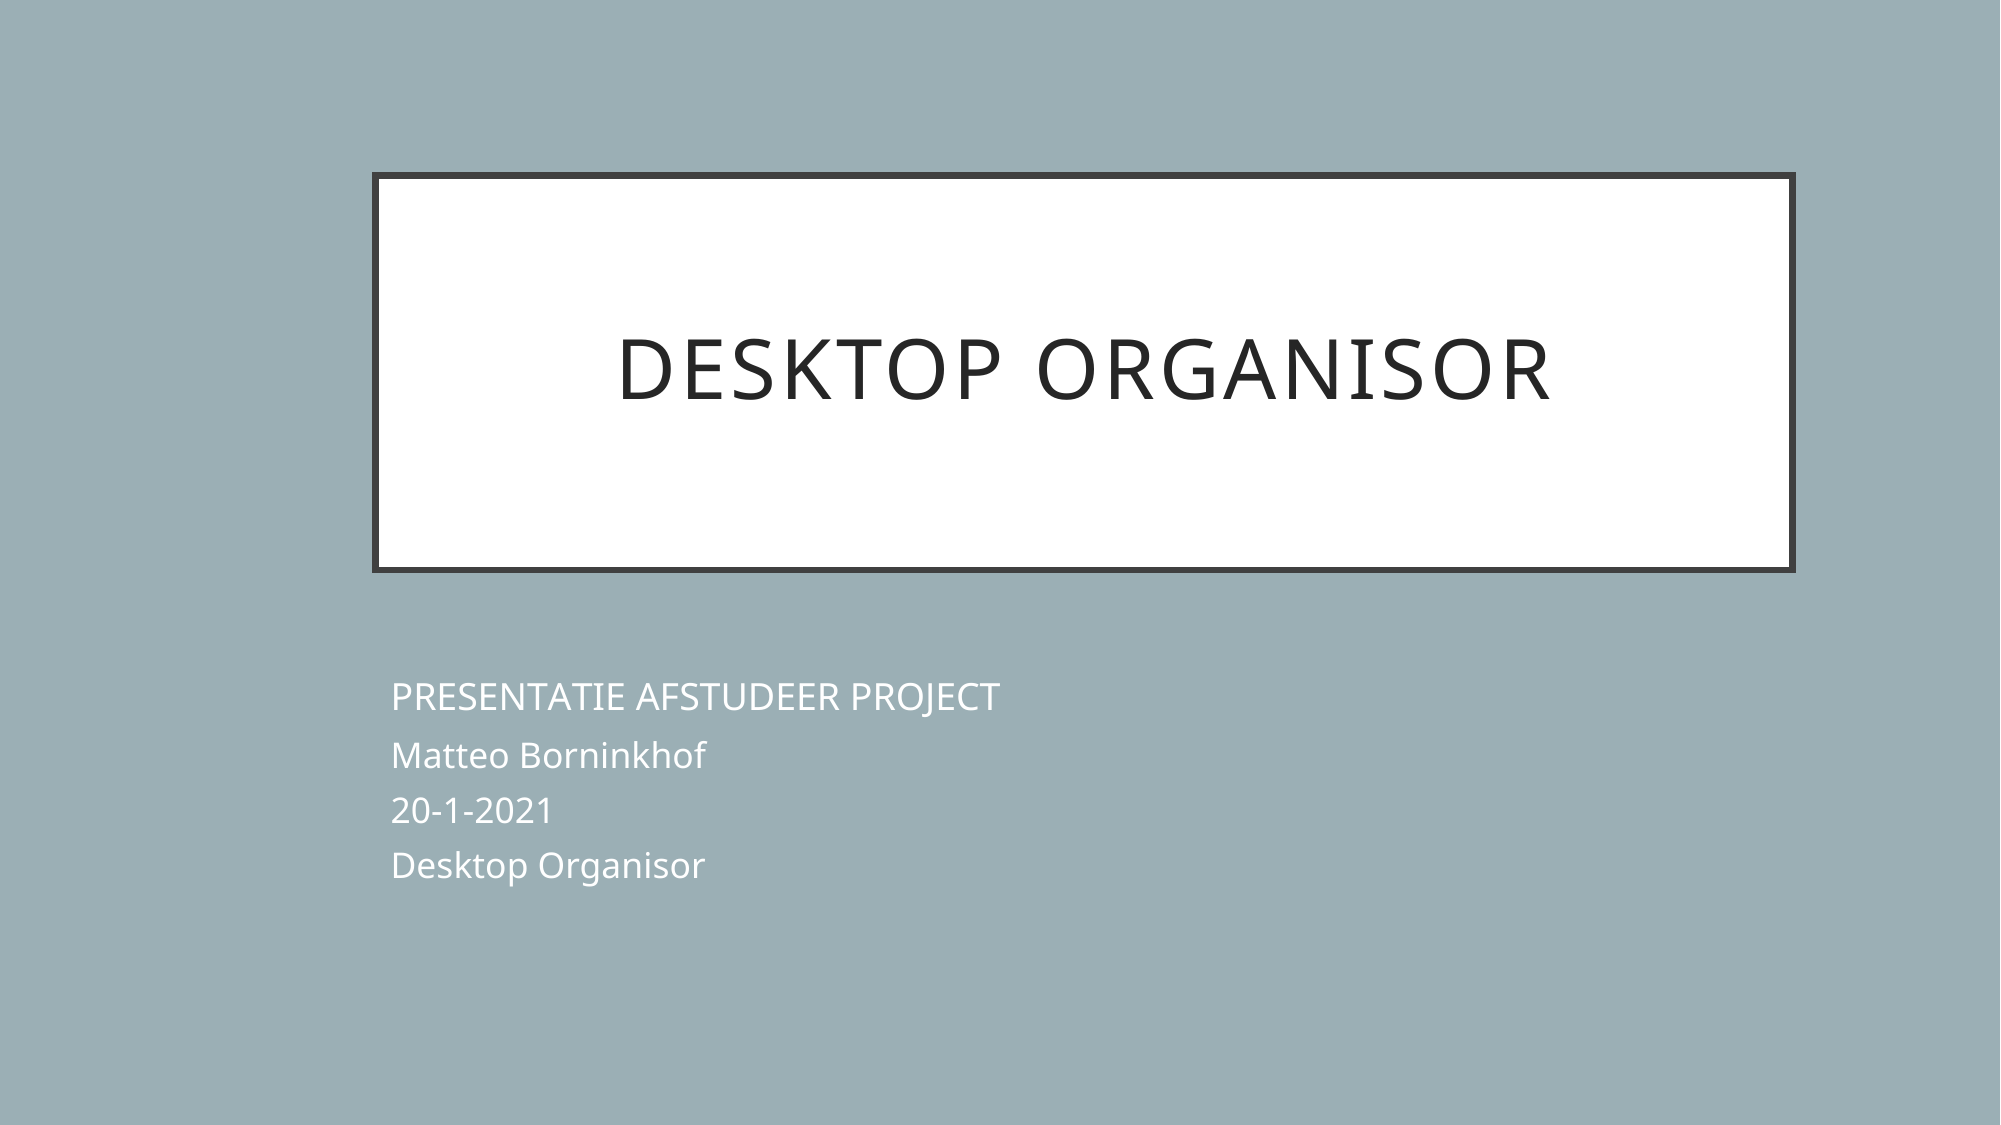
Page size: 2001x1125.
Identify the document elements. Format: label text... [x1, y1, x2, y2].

subtitle Matteo Borninkhof 20-1-2021 Desktop Organisor [375, 734, 1793, 895]
text_box Presentatie afstudeer project [375, 615, 1793, 719]
title Desktop organisor [375, 175, 1793, 571]
